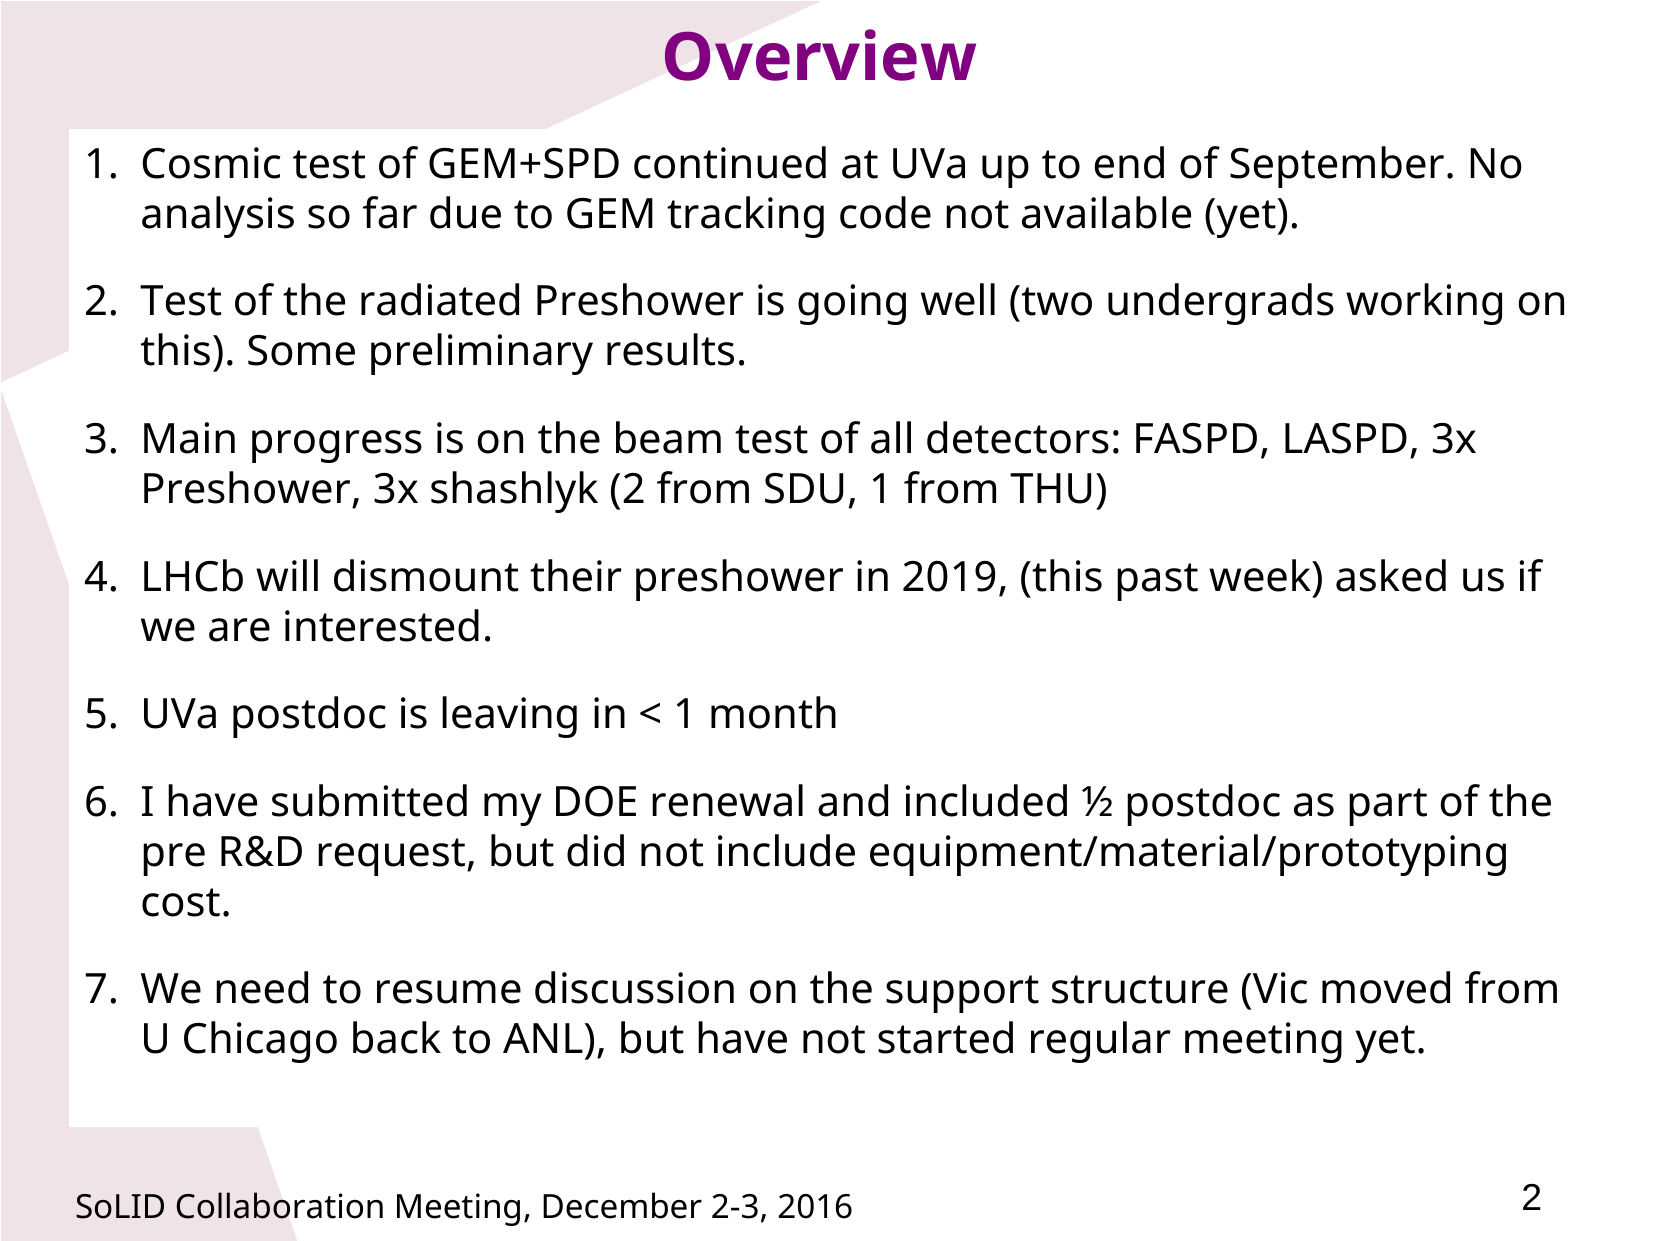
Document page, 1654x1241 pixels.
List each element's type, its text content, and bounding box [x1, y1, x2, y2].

title Overview [68, 13, 1571, 152]
text_box Cosmic test of GEM+SPD continued at UVa up to end of September. No analysis so far due to GEM tracking code not available (yet). Test of the radiated Preshower is going well (two undergrads working on this). Some preliminary results. Main progress is on the beam test of all detectors: FASPD, LASPD, 3x Preshower, 3x shashlyk (2 from SDU, 1 from THU) LHCb will dismount their preshower in 2019, (this past week) asked us if we are interested. UVa postdoc is leaving in < 1 month I have submitted my DOE renewal and included ½ postdoc as part of the pre R&D request, but did not include equipment/material/prototyping cost. We need to resume discussion on the support structure (Vic moved from U Chicago back to ANL), but have not started regular meeting yet. [69, 129, 1607, 1128]
